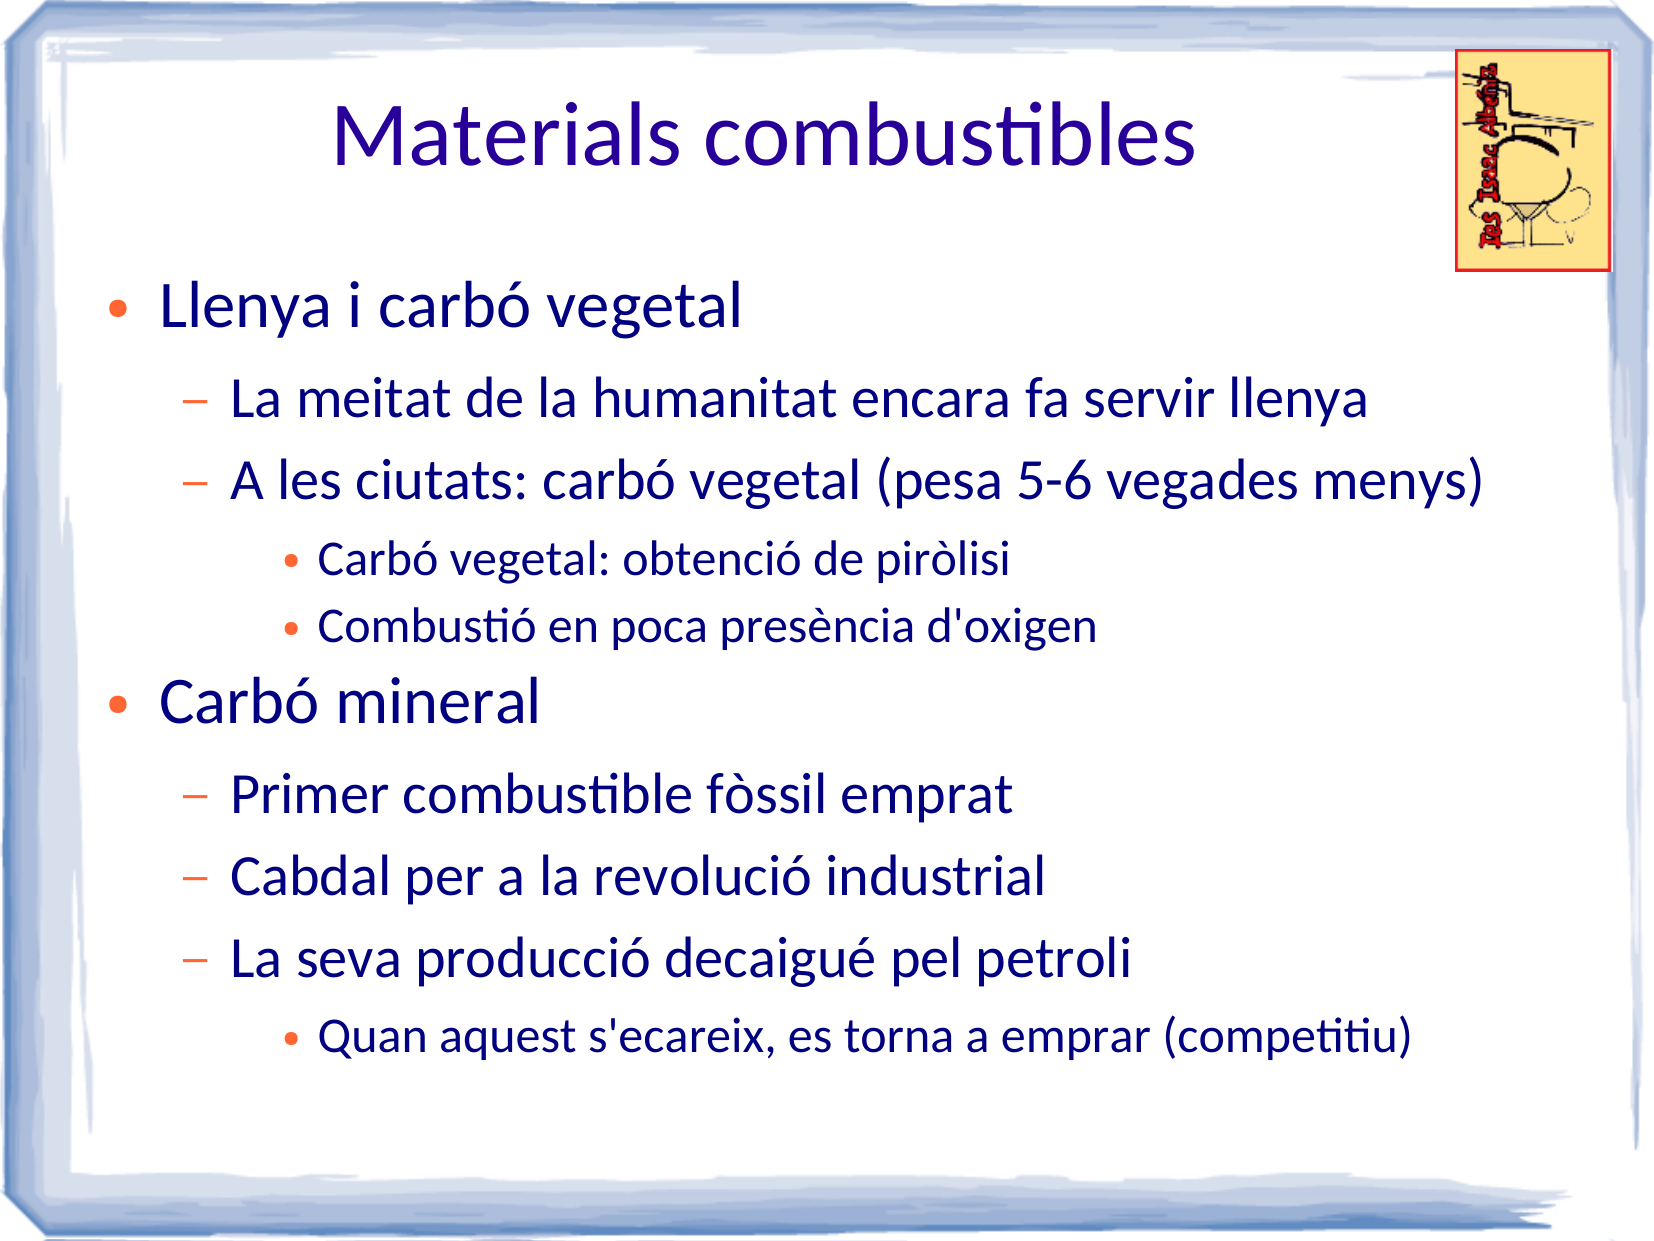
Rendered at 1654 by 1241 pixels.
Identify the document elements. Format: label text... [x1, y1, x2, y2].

picture [0, 0, 1654, 1241]
list Llenya i carbó vegetal La meitat de la humanitat encara fa servir llenya A les ciutats: carbó vegetal (pesa 5-6 vegades menys) Carbó vegetal: obtenció de piròlisi Combustió en poca presència d'oxigen Carbó mineral Primer combustible fòssil emprat Cabdal per a la revolució industrial La seva producció decaigué pel petroli Quan aquest s'ecareix, es torna a emprar (competitiu) [88, 277, 1571, 1193]
title Materials combustibles [82, 36, 1447, 250]
